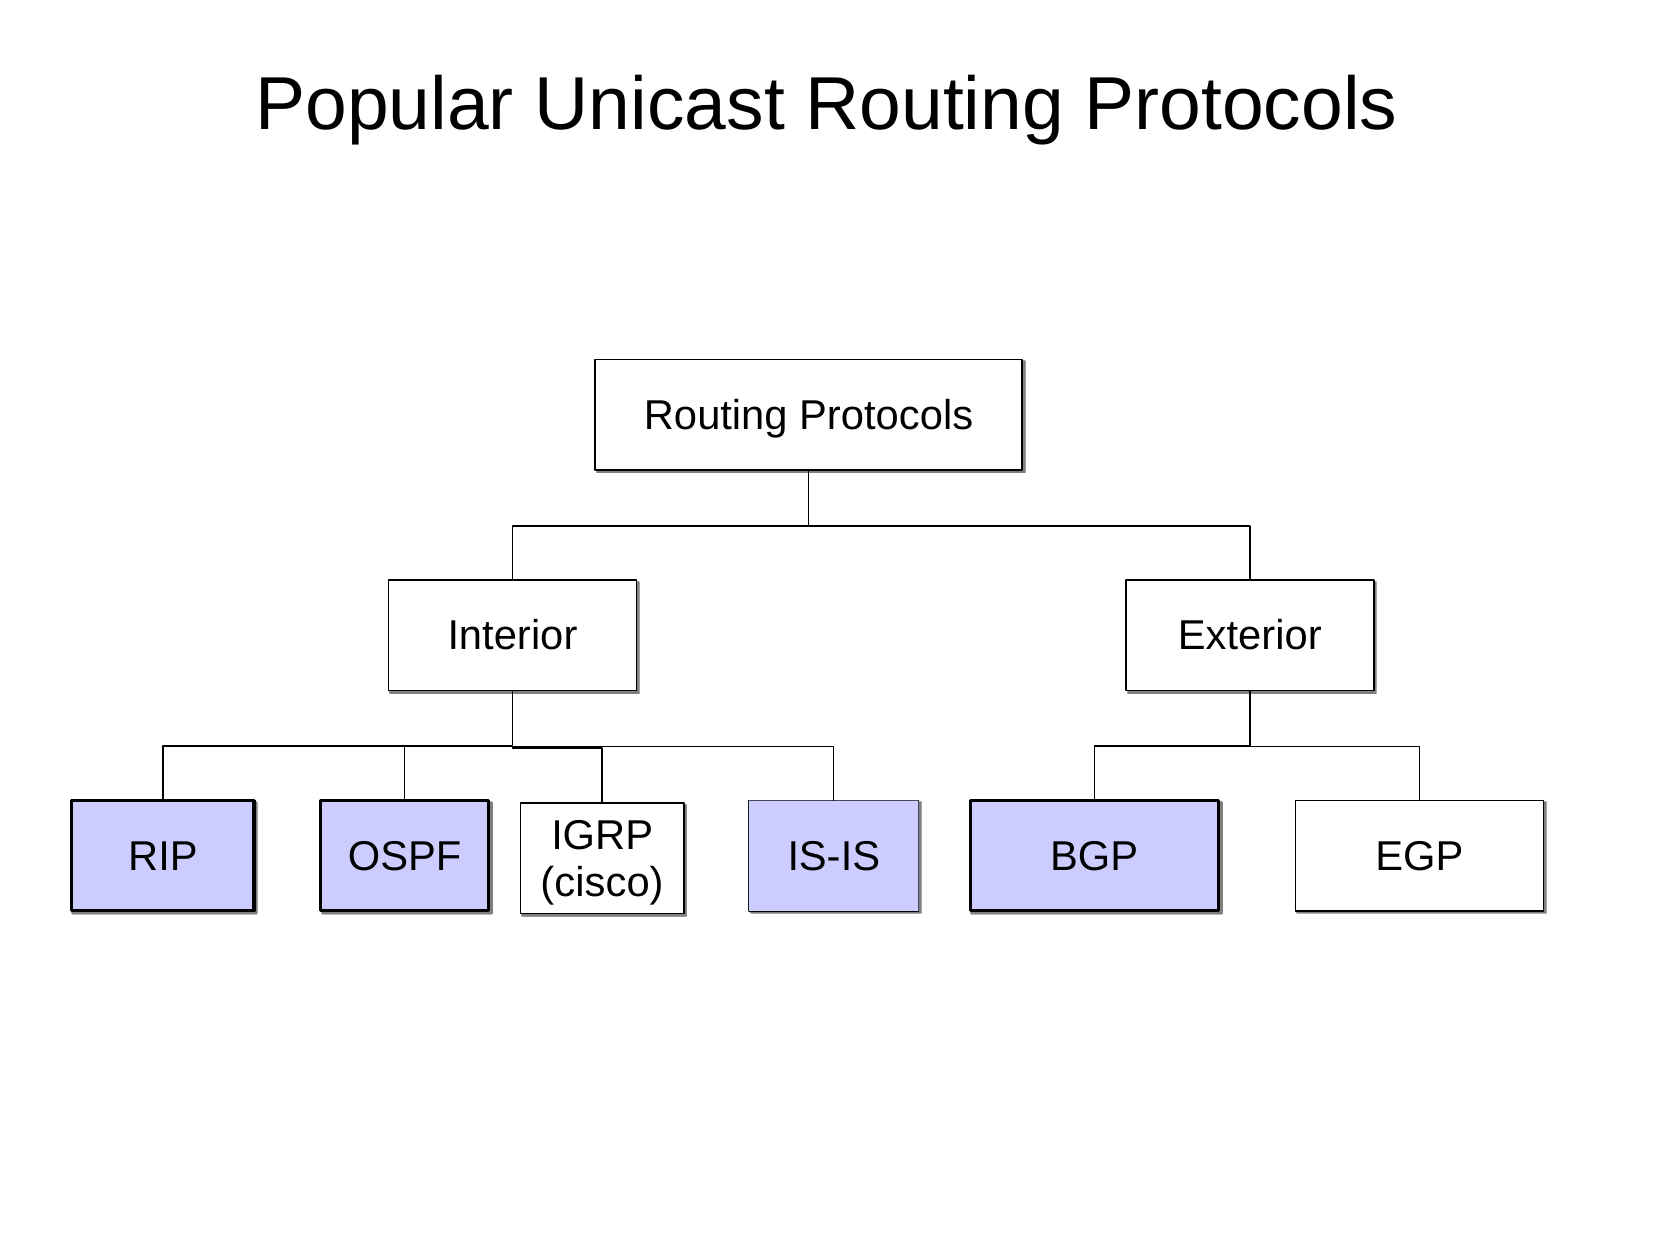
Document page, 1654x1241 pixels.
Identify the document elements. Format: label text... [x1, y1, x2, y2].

text_box OSPF [320, 800, 489, 911]
text_box BGP [970, 800, 1219, 911]
title Popular Unicast Routing Protocols [124, 35, 1530, 171]
text_box Routing Protocols [595, 359, 1023, 470]
text_box Interior [388, 580, 637, 691]
text_box IS-IS [748, 800, 919, 911]
text_box Exterior [1125, 580, 1374, 691]
text_box EGP [1295, 800, 1544, 911]
text_box RIP [71, 800, 255, 911]
text_box IGRP (cisco) [520, 803, 684, 914]
